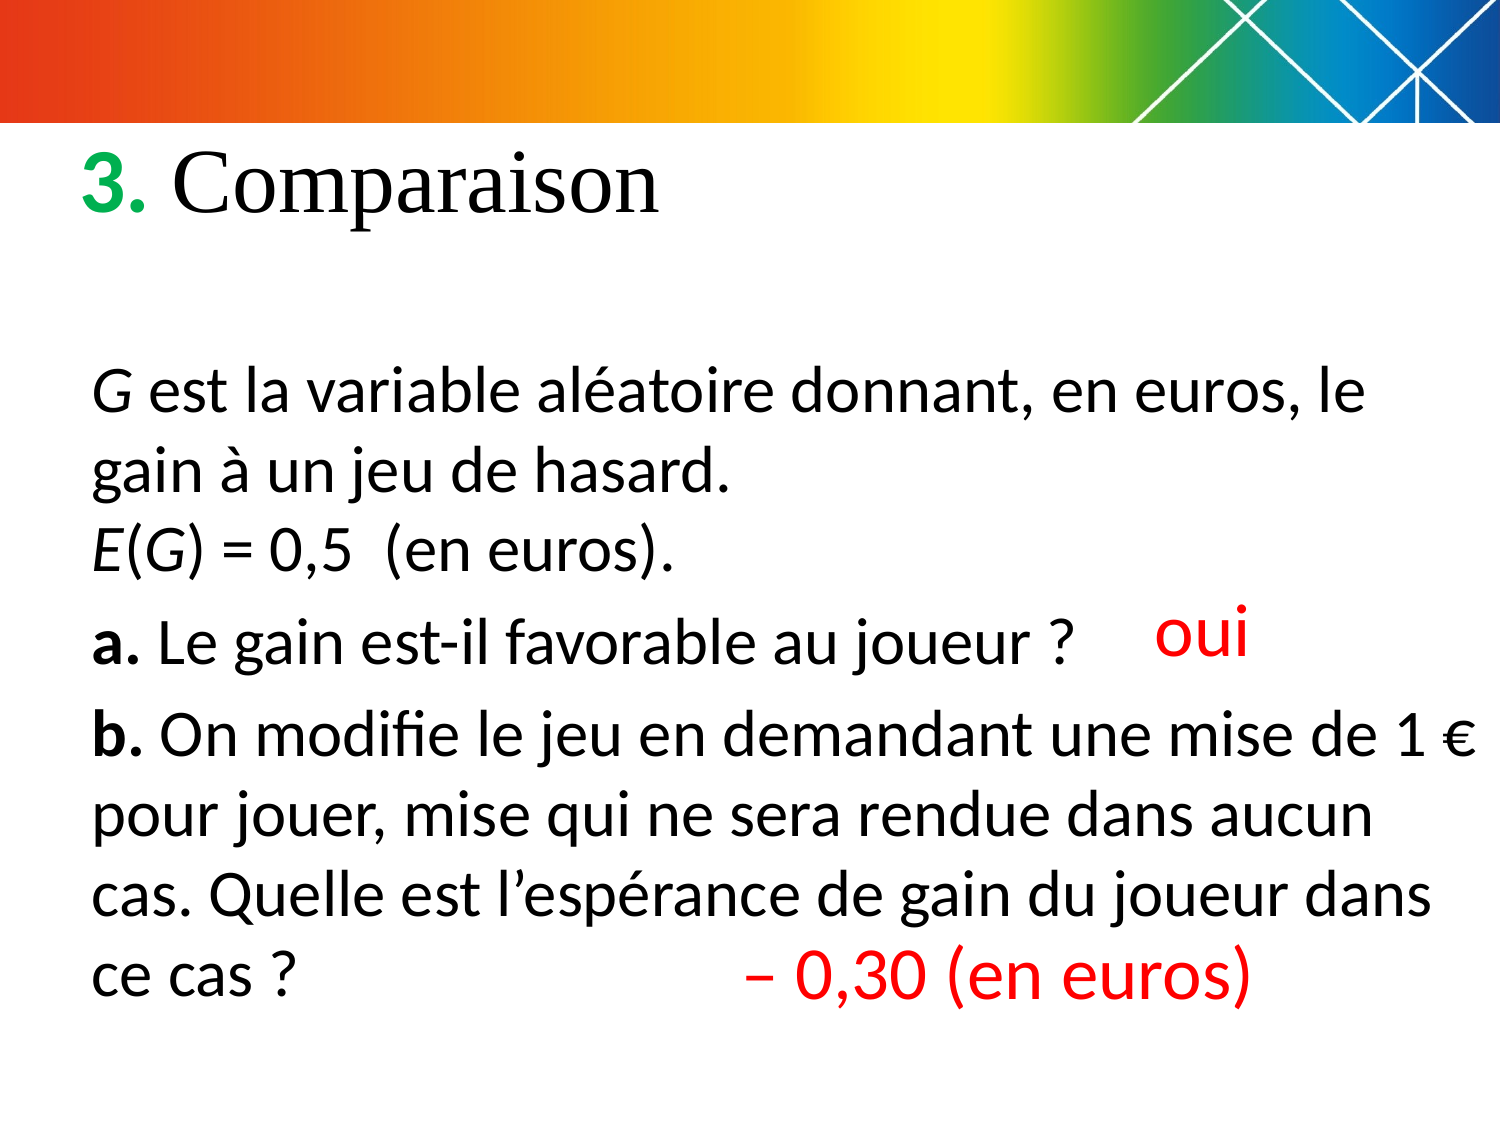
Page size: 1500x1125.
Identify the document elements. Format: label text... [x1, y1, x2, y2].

text_box oui [1139, 574, 1353, 679]
picture [1340, 0, 1500, 123]
text_box – 0,30 (en euros) [726, 916, 1365, 1022]
picture [0, 0, 1347, 123]
title 3. Comparaison [64, 113, 1415, 303]
text_box G est la variable aléatoire donnant, en euros, le gain à un jeu de hasard. E(G) = 0,5 (en euros). a. Le gain est-il favorable au joueur ? b. On modifie le jeu en demandant une mise de 1 € pour jouer, mise qui ne sera rendue dans aucun cas. Quelle est l’espérance de gain du joueur dans ce cas ? [76, 337, 1500, 1125]
